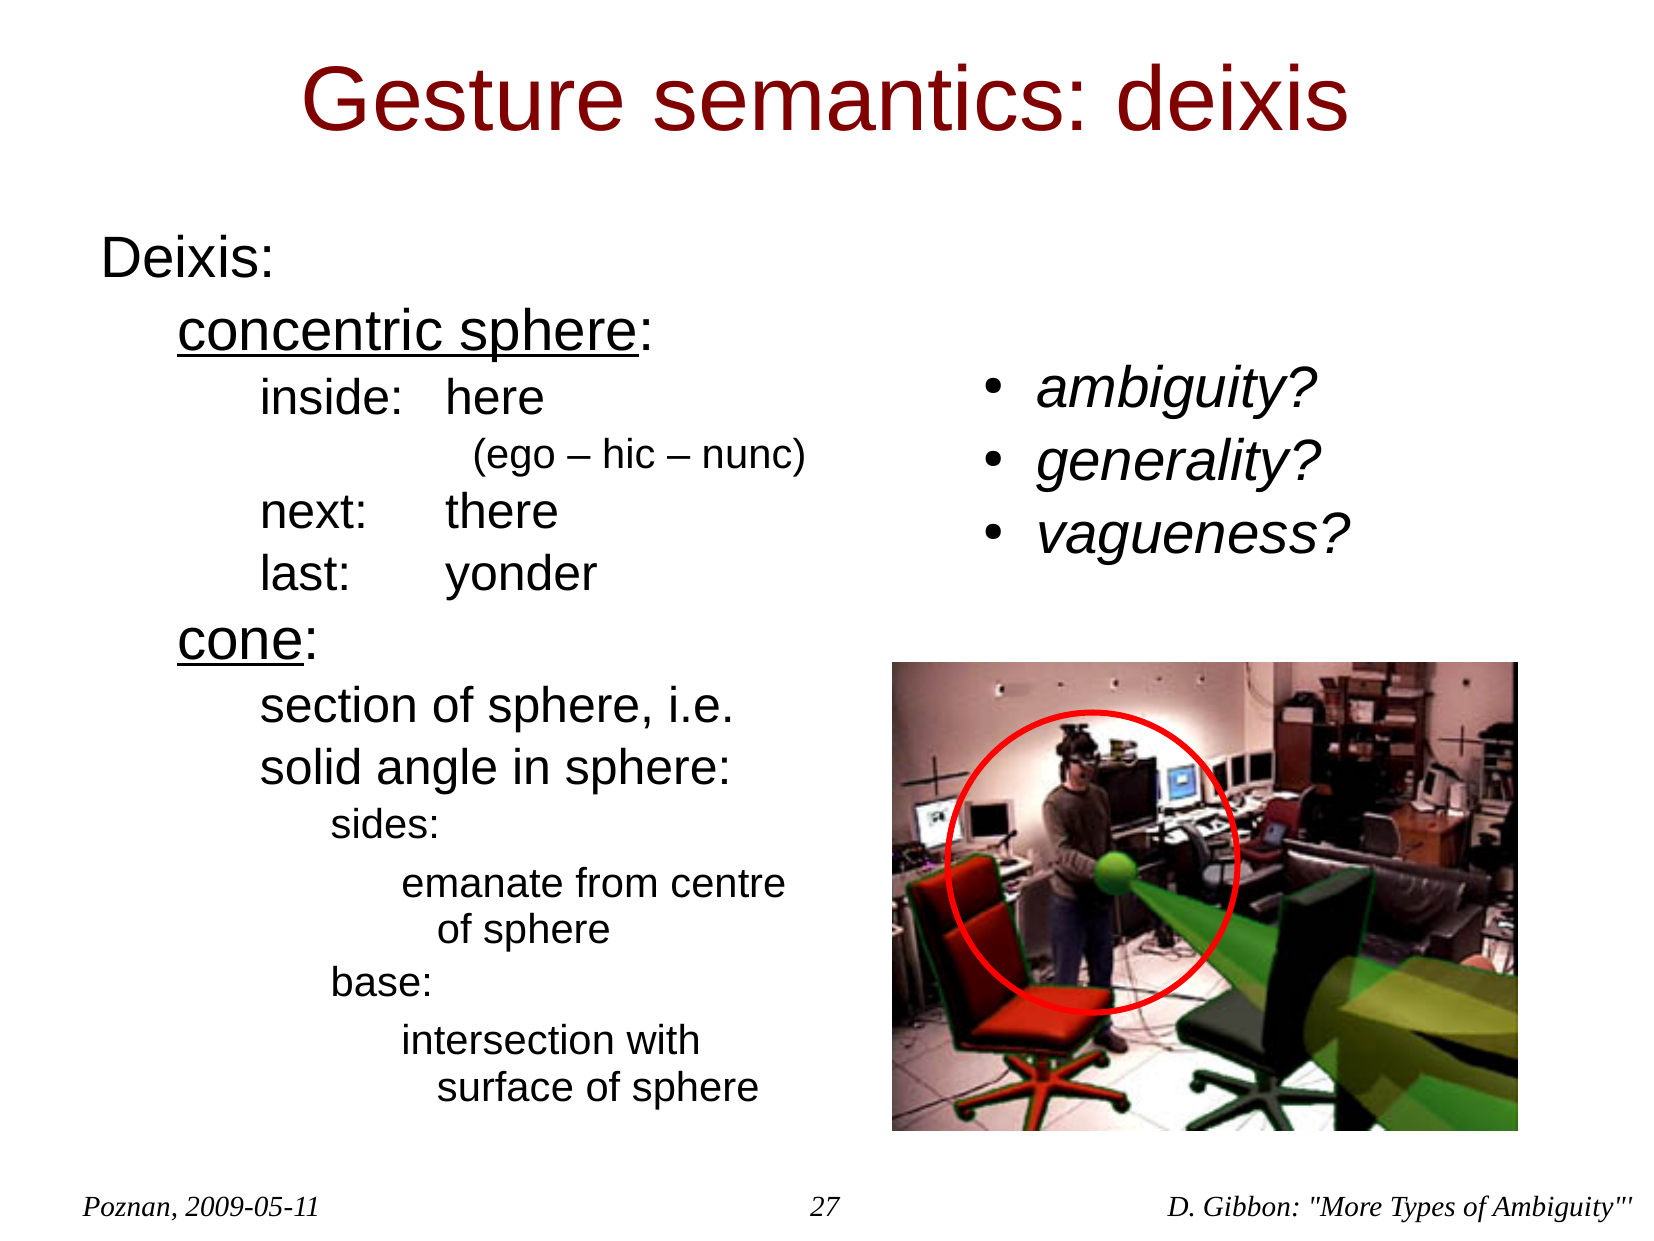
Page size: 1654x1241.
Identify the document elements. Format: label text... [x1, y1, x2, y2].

list ambiguity? generality? vagueness? [965, 354, 1566, 618]
list Deixis: concentric sphere: inside: here (ego – hic – nunc) next: there last: yonder cone: section of sphere, i.e. solid angle in sphere: sides: emanate from centre of sphere base: intersection with surface of sphere [82, 225, 829, 1241]
picture [892, 662, 1518, 1131]
title Gesture semantics: deixis [0, 23, 1653, 174]
